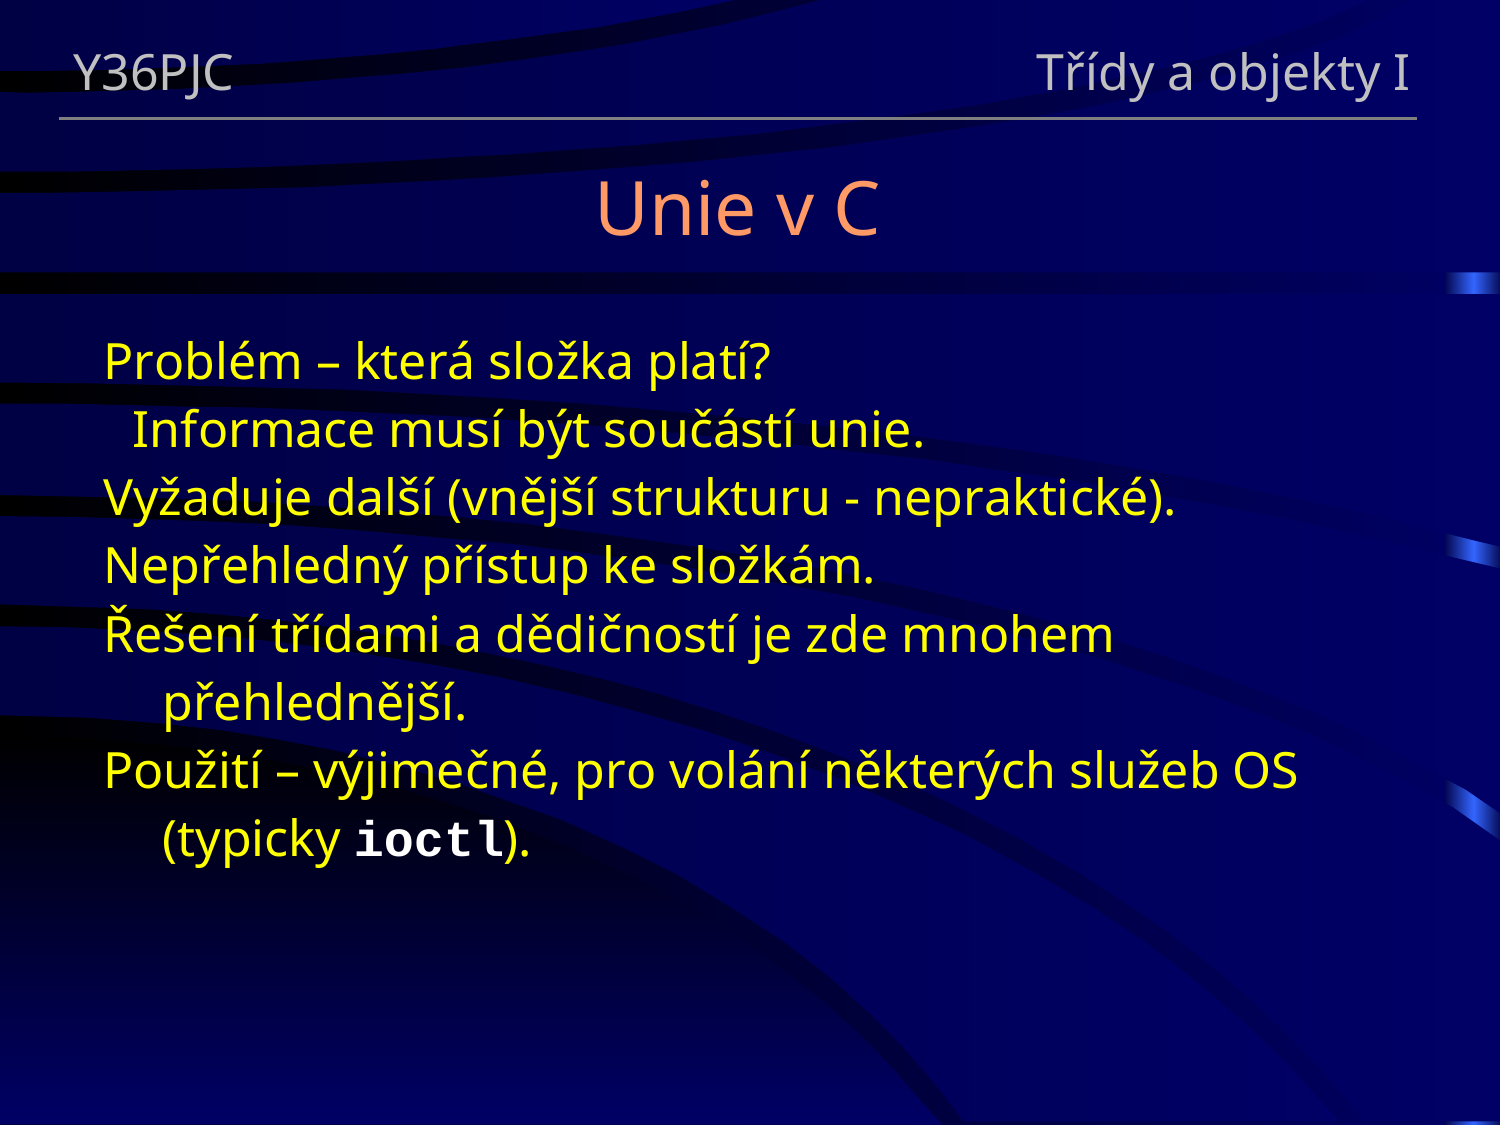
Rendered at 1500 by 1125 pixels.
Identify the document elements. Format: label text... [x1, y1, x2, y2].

text_box Y36PJC [59, 29, 251, 105]
text_box Unie v C Problém – která složka platí? Informace musí být součástí unie. Vyžaduje další (vnější strukturu - nepraktické). Nepřehledný přístup ke složkám. Řešení třídami a dědičností je zde mnohem přehlednější. Použití – výjimečné, pro volání některých služeb OS (typicky ioctl). [59, 147, 1418, 858]
text_box Třídy a objekty I [1021, 29, 1418, 105]
